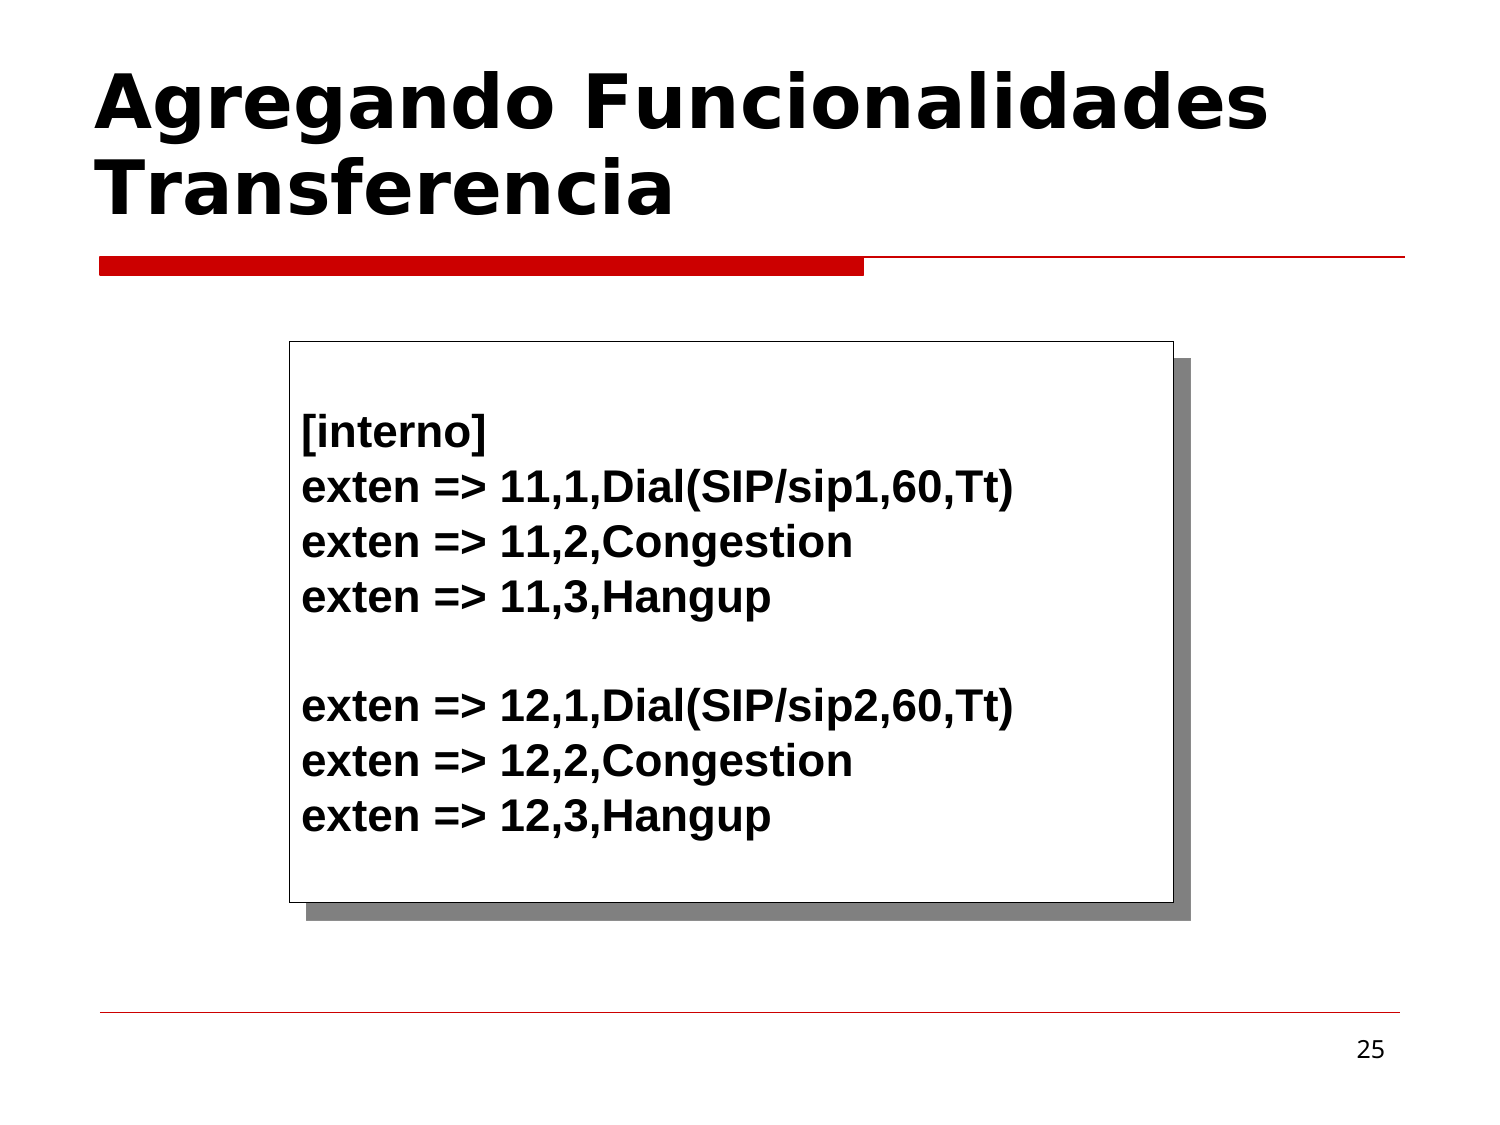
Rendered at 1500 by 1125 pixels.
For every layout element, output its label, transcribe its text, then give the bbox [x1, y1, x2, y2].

text_box [interno] exten => 11,1,Dial(SIP/sip1,60,Tt) exten => 11,2,Congestion exten => 11,3,Hangup exten => 12,1,Dial(SIP/sip2,60,Tt) exten => 12,2,Congestion exten => 12,3,Hangup [289, 341, 1174, 903]
title Agregando Funcionalidades Transferencia [94, 42, 1407, 250]
